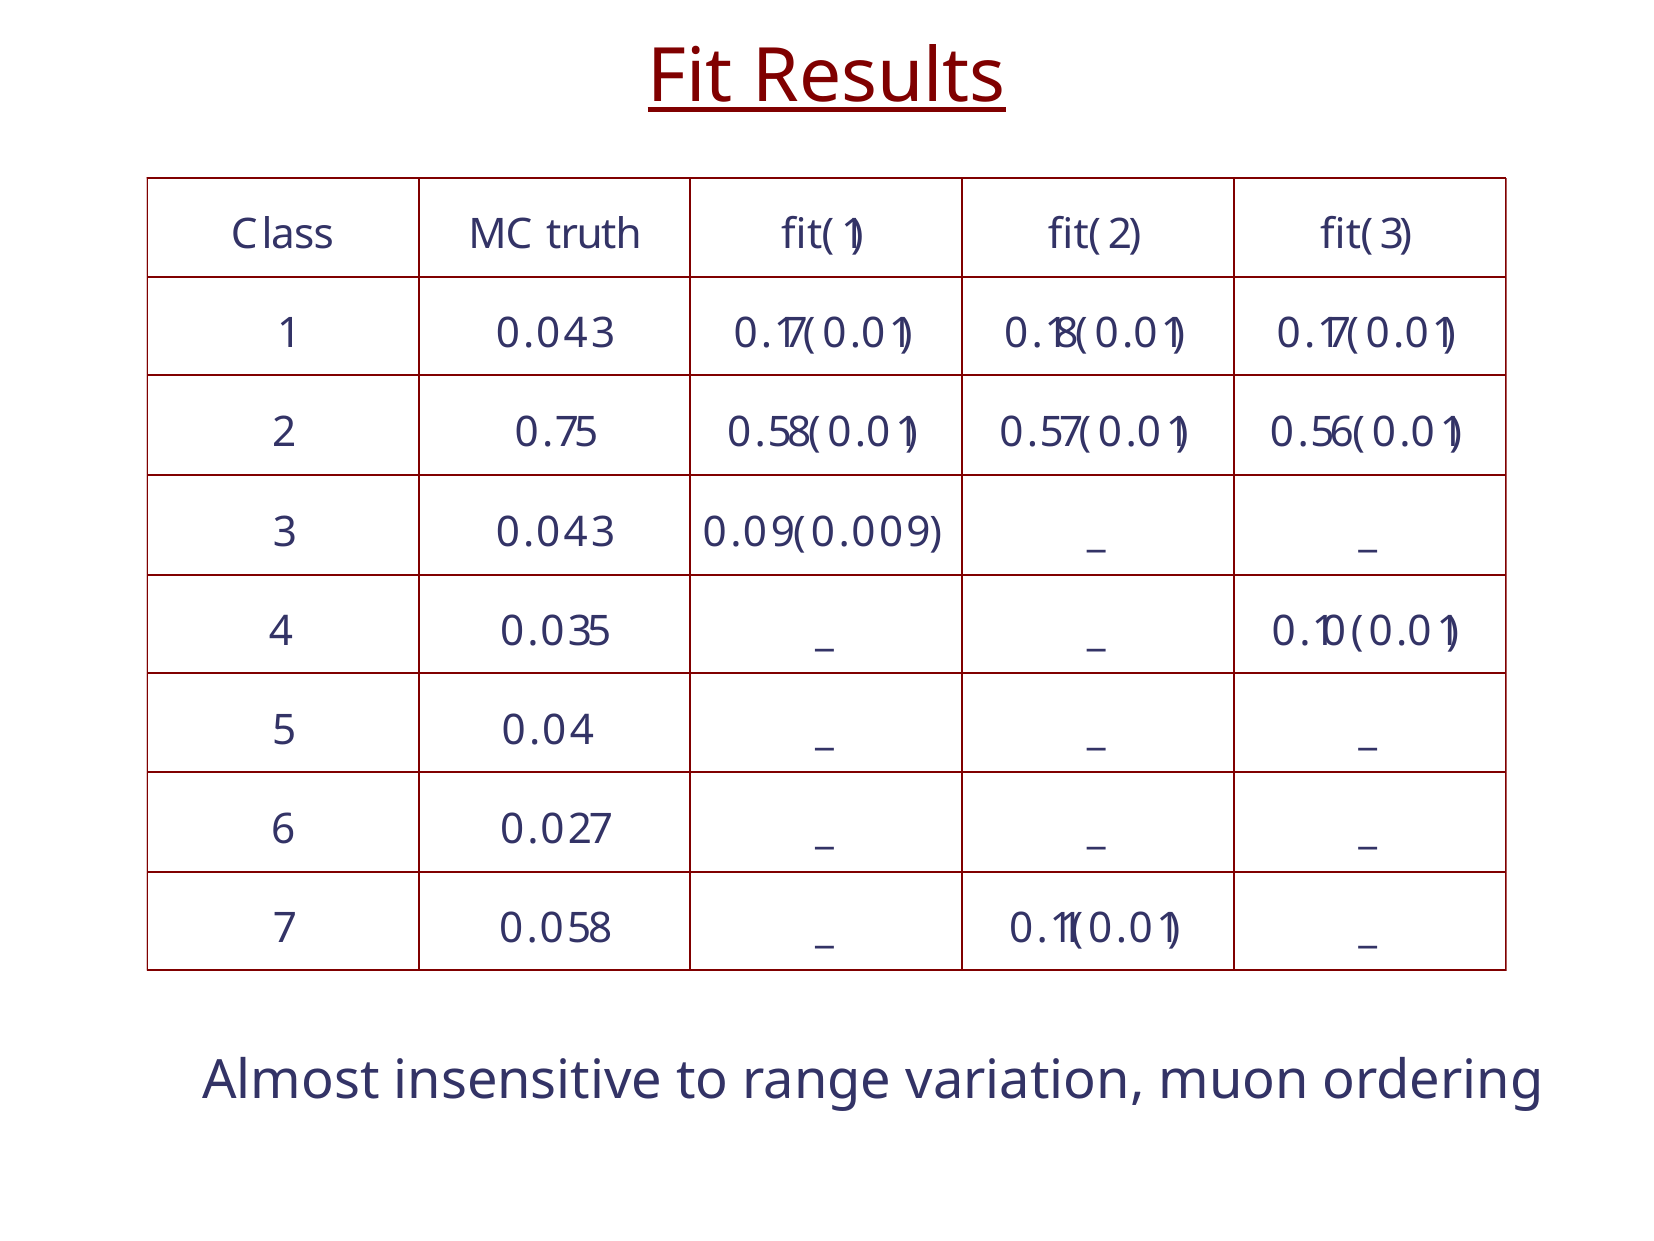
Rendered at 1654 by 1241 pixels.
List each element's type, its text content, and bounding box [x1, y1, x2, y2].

chart [146, 177, 1507, 973]
title Fit Results [129, 13, 1524, 130]
text_box Almost insensitive to range variation, muon ordering [187, 1033, 1448, 1133]
